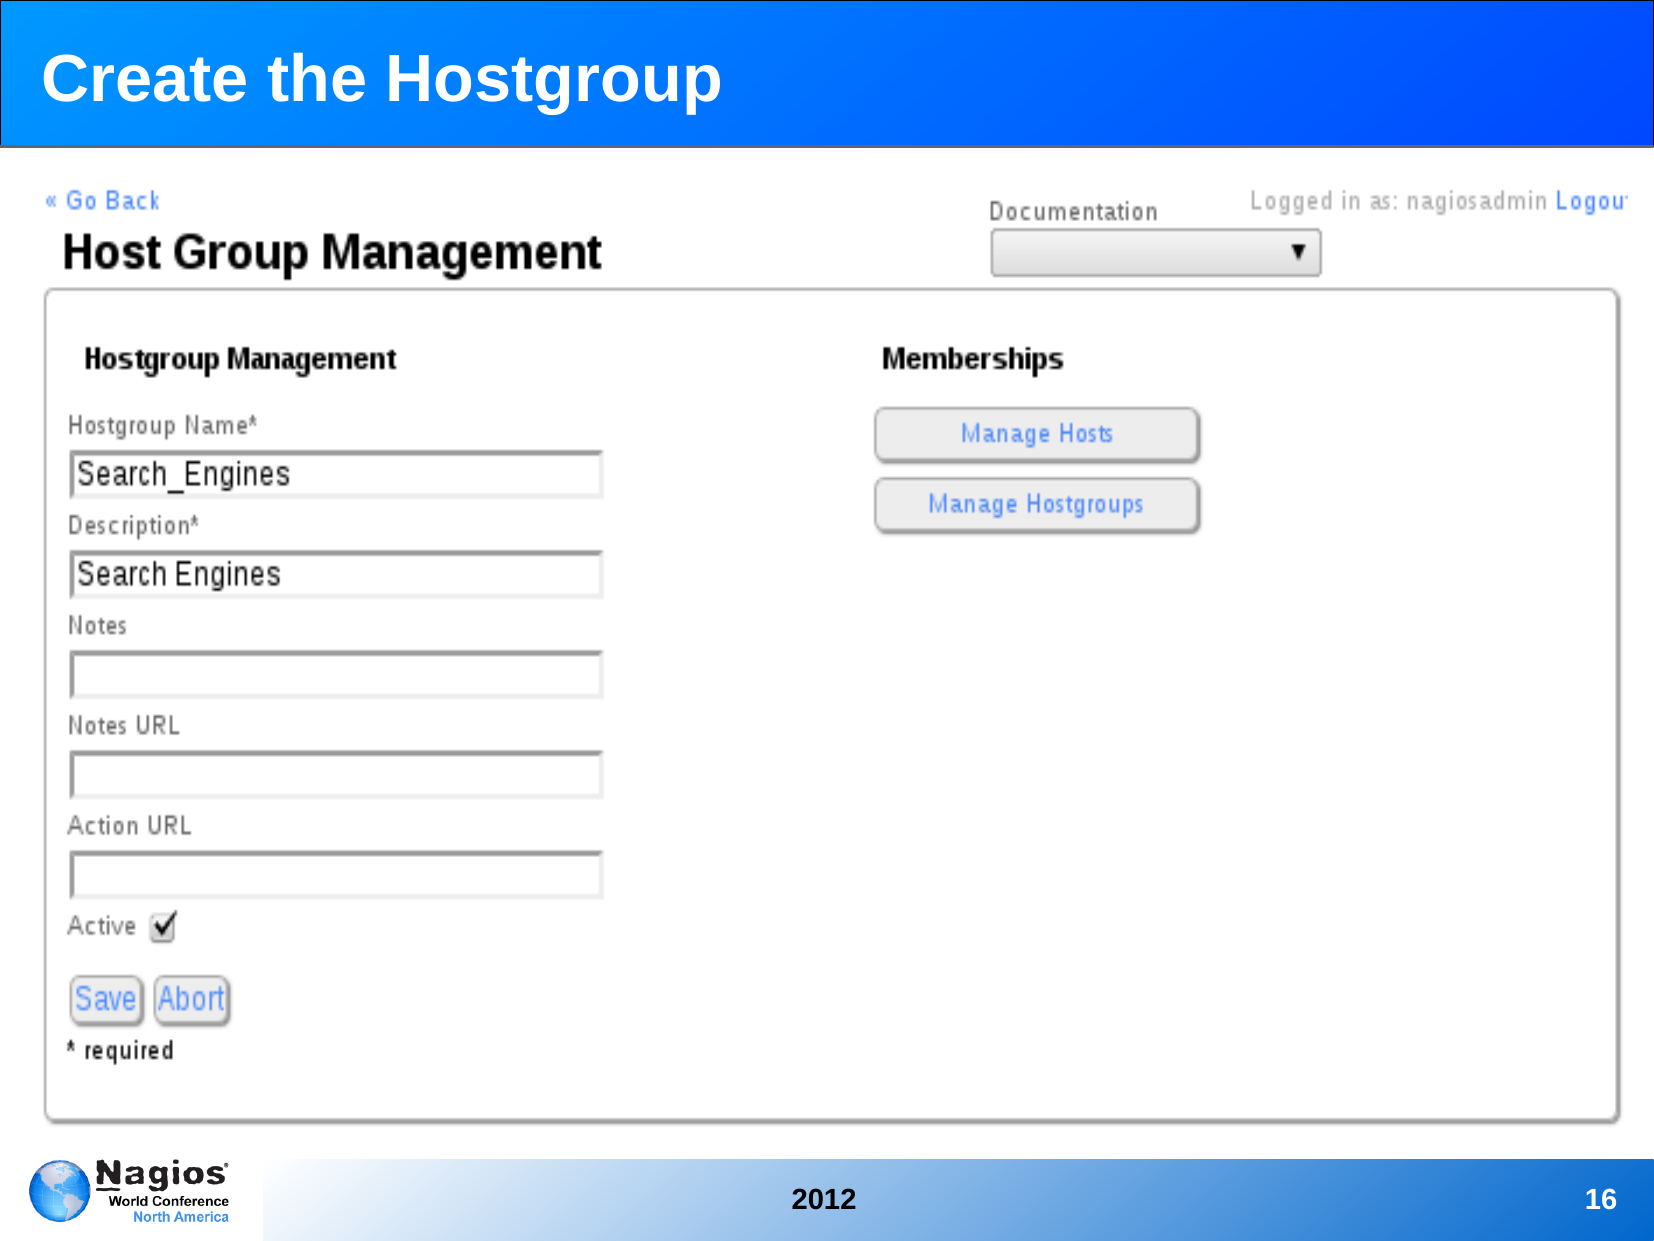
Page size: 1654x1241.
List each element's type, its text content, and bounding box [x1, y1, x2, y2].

title Create the Hostgroup [41, 36, 1248, 120]
picture [29, 1159, 229, 1235]
picture [19, 175, 1628, 1141]
